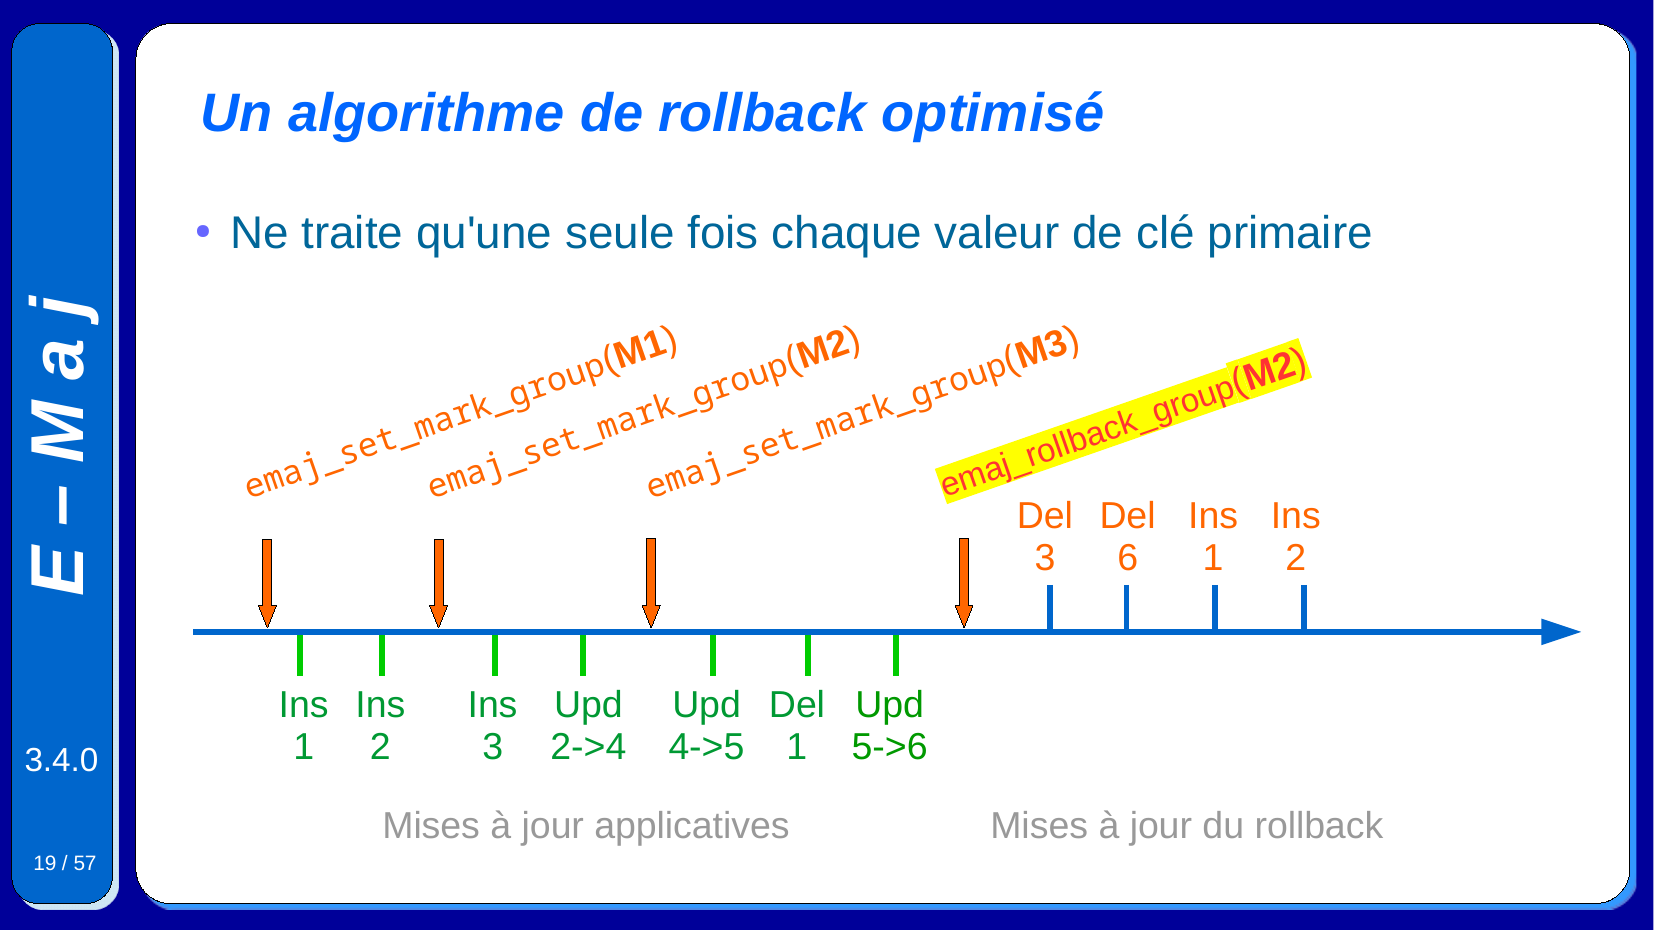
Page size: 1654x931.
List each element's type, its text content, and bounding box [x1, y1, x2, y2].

text_box Upd 2->4 [535, 676, 653, 777]
text_box Ins 2 [1256, 487, 1347, 588]
text_box [955, 538, 973, 628]
text_box emaj_rollback_group(M2) [917, 313, 1369, 530]
text_box [642, 538, 661, 628]
text_box Mises à jour du rollback [975, 796, 1399, 854]
title Un algorithme de rollback optimisé [200, 34, 1575, 191]
text_box Del 6 [1084, 487, 1187, 588]
text_box Ins 1 [263, 676, 340, 777]
text_box Upd 4->5 [653, 676, 779, 777]
text_box emaj_set_mark_group(M3) [622, 302, 1105, 530]
list Ne traite qu'une seule fois chaque valeur de clé primaire [177, 206, 1587, 827]
text_box Del 1 [779, 676, 836, 777]
text_box Ins 2 [340, 676, 432, 777]
text_box Upd 5->6 [836, 676, 962, 777]
text_box Ins 3 [452, 676, 535, 777]
text_box emaj_set_mark_group(M2) [403, 302, 887, 530]
text_box Mises à jour applicatives [367, 796, 805, 854]
text_box Del 3 [1002, 487, 1084, 588]
text_box [429, 539, 448, 628]
text_box emaj_set_mark_group(M1) [220, 302, 700, 530]
text_box [258, 539, 277, 628]
text_box Ins 1 [1187, 487, 1256, 588]
